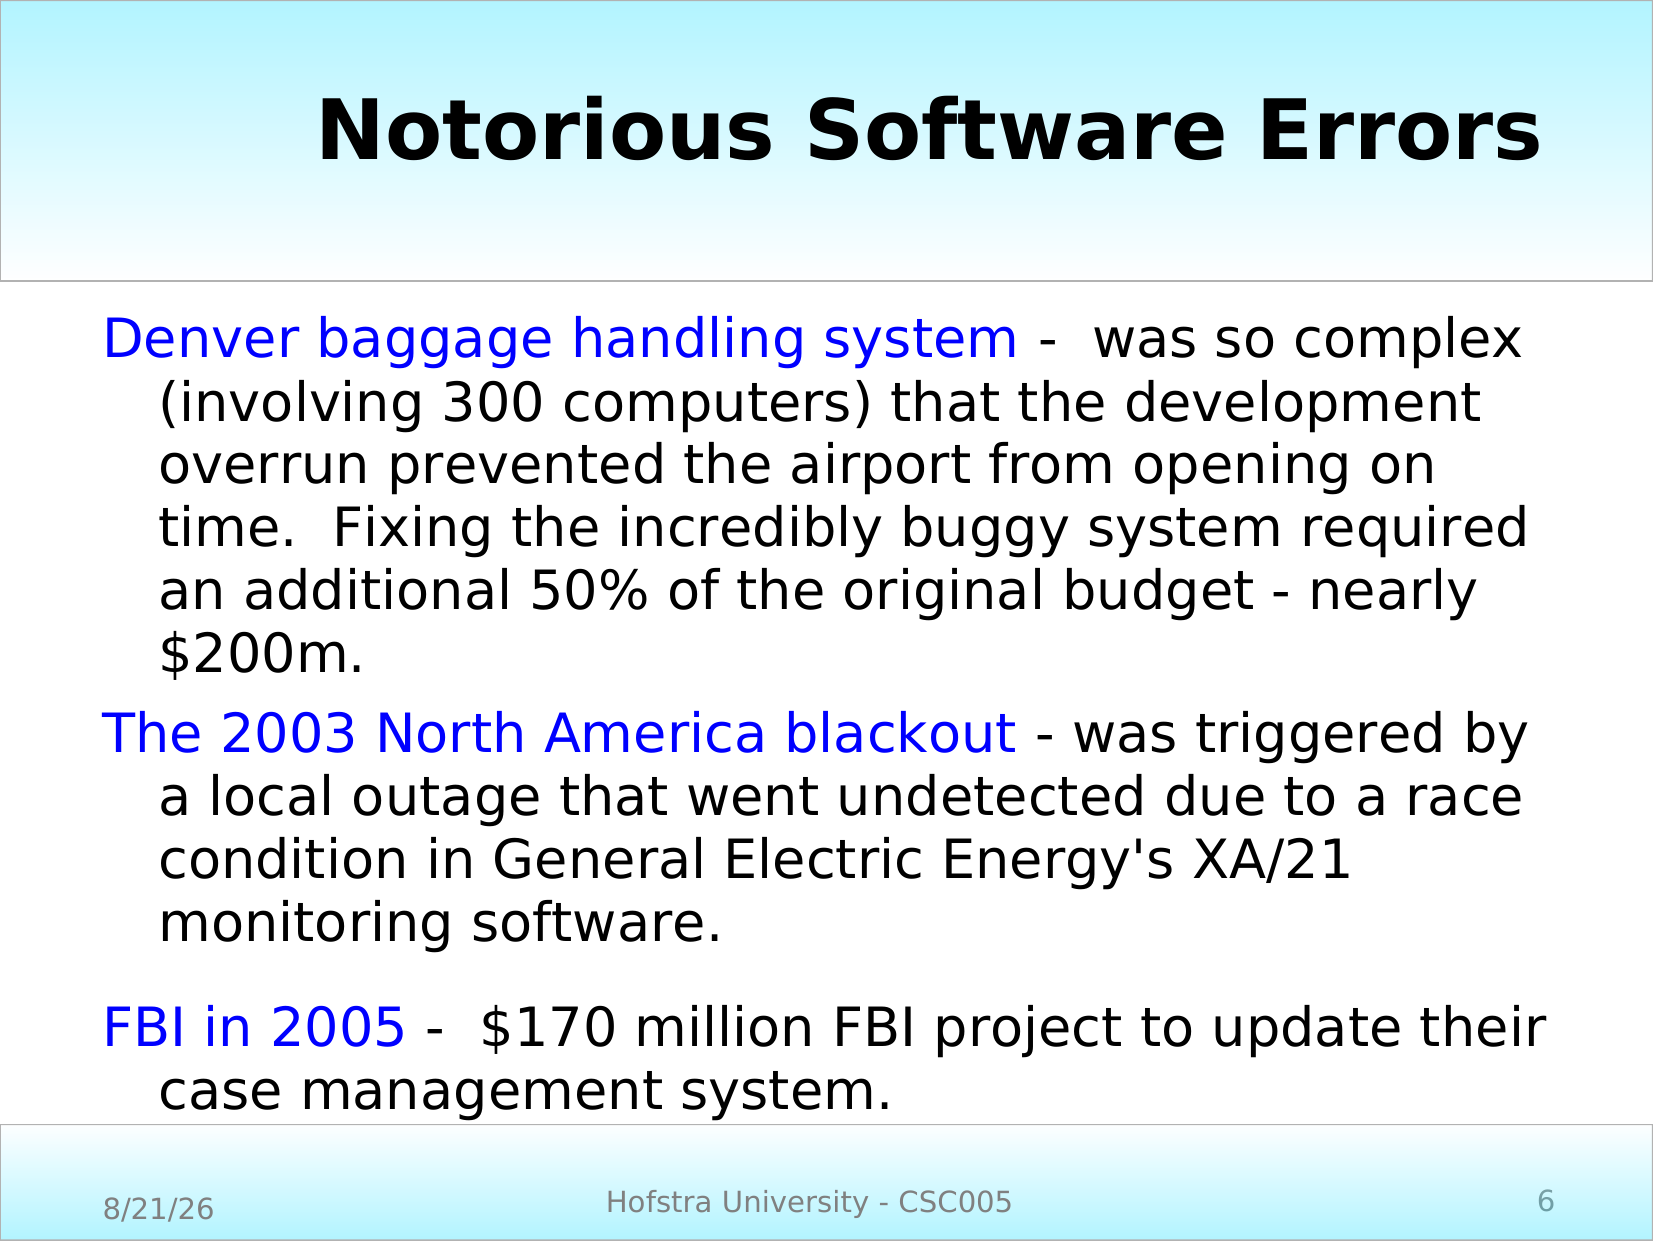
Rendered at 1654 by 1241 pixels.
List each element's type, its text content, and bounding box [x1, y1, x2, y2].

list Denver baggage handling system - was so complex (involving 300 computers) that the development overrun prevented the airport from opening on time. Fixing the incredibly buggy system required an additional 50% of the original budget - nearly $200m. The 2003 North America blackout - was triggered by a local outage that went undetected due to a race condition in General Electric Energy's XA/21 monitoring software. FBI in 2005 - $170 million FBI project to update their case management system. [87, 300, 1576, 1130]
title Notorious Software Errors [247, 12, 1612, 250]
